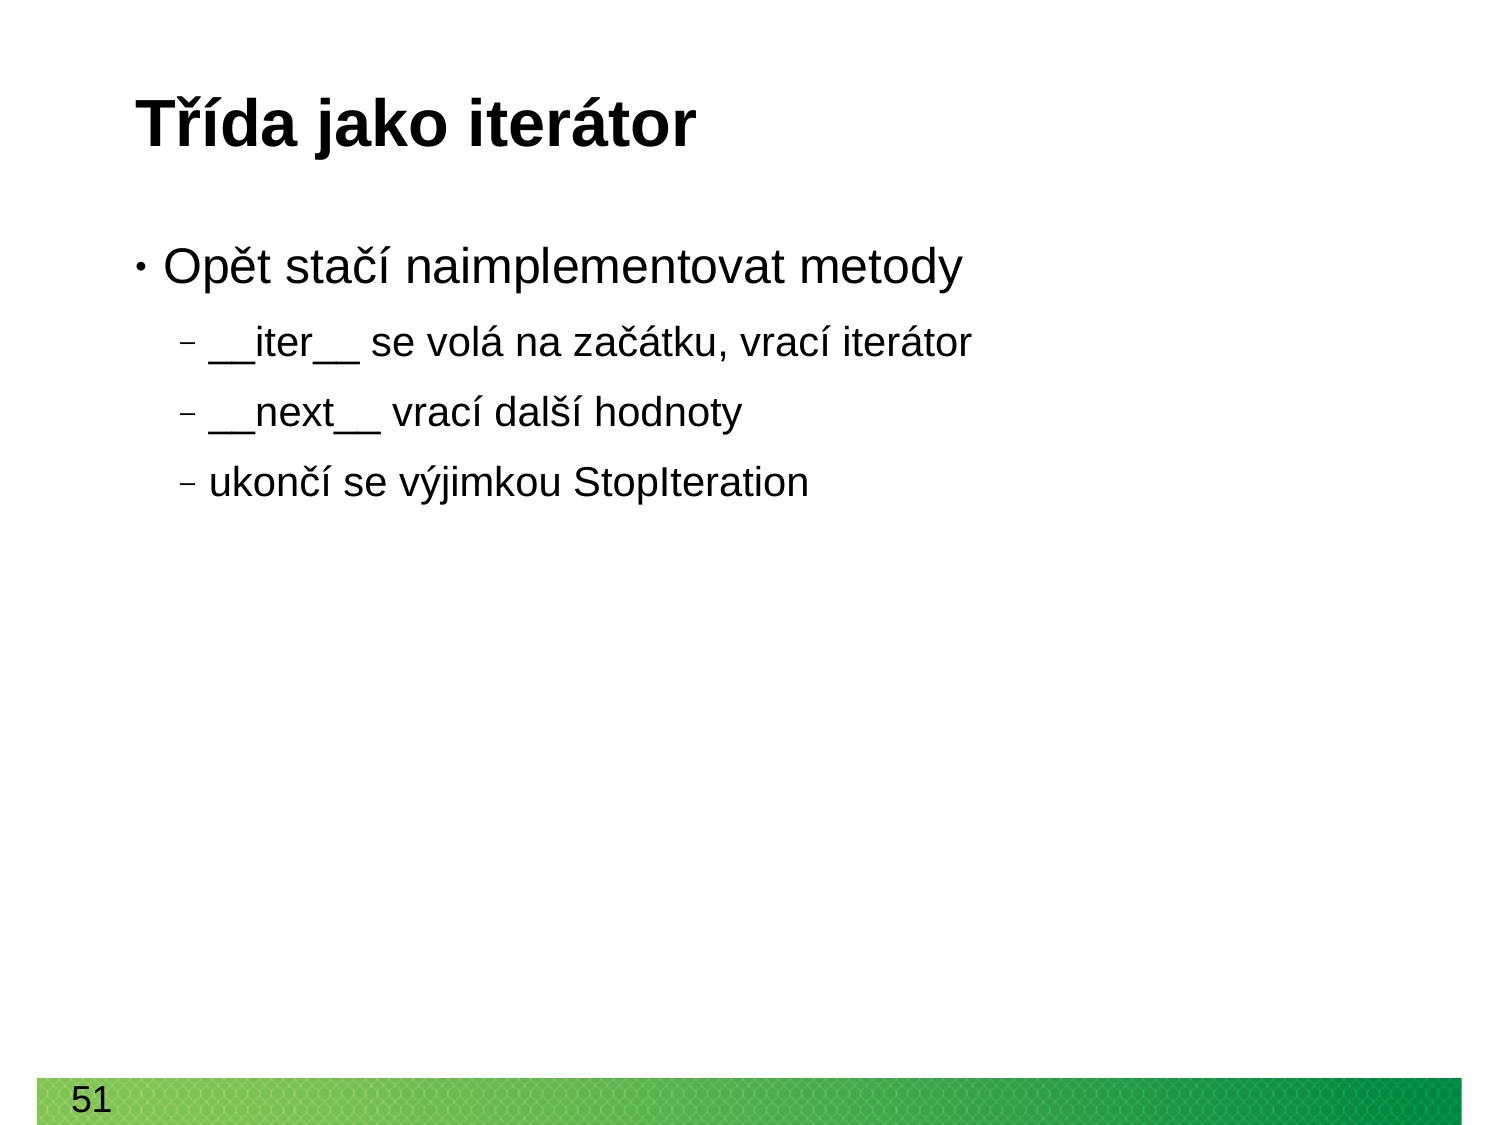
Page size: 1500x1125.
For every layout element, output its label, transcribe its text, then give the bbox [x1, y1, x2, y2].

picture [36, 1078, 1462, 1125]
list Opět stačí naimplementovat metody __iter__ se volá na začátku, vrací iterátor __next__ vrací další hodnoty ukončí se výjimkou StopIteration [135, 238, 1372, 892]
title Třída jako iterátor [135, 41, 1372, 204]
